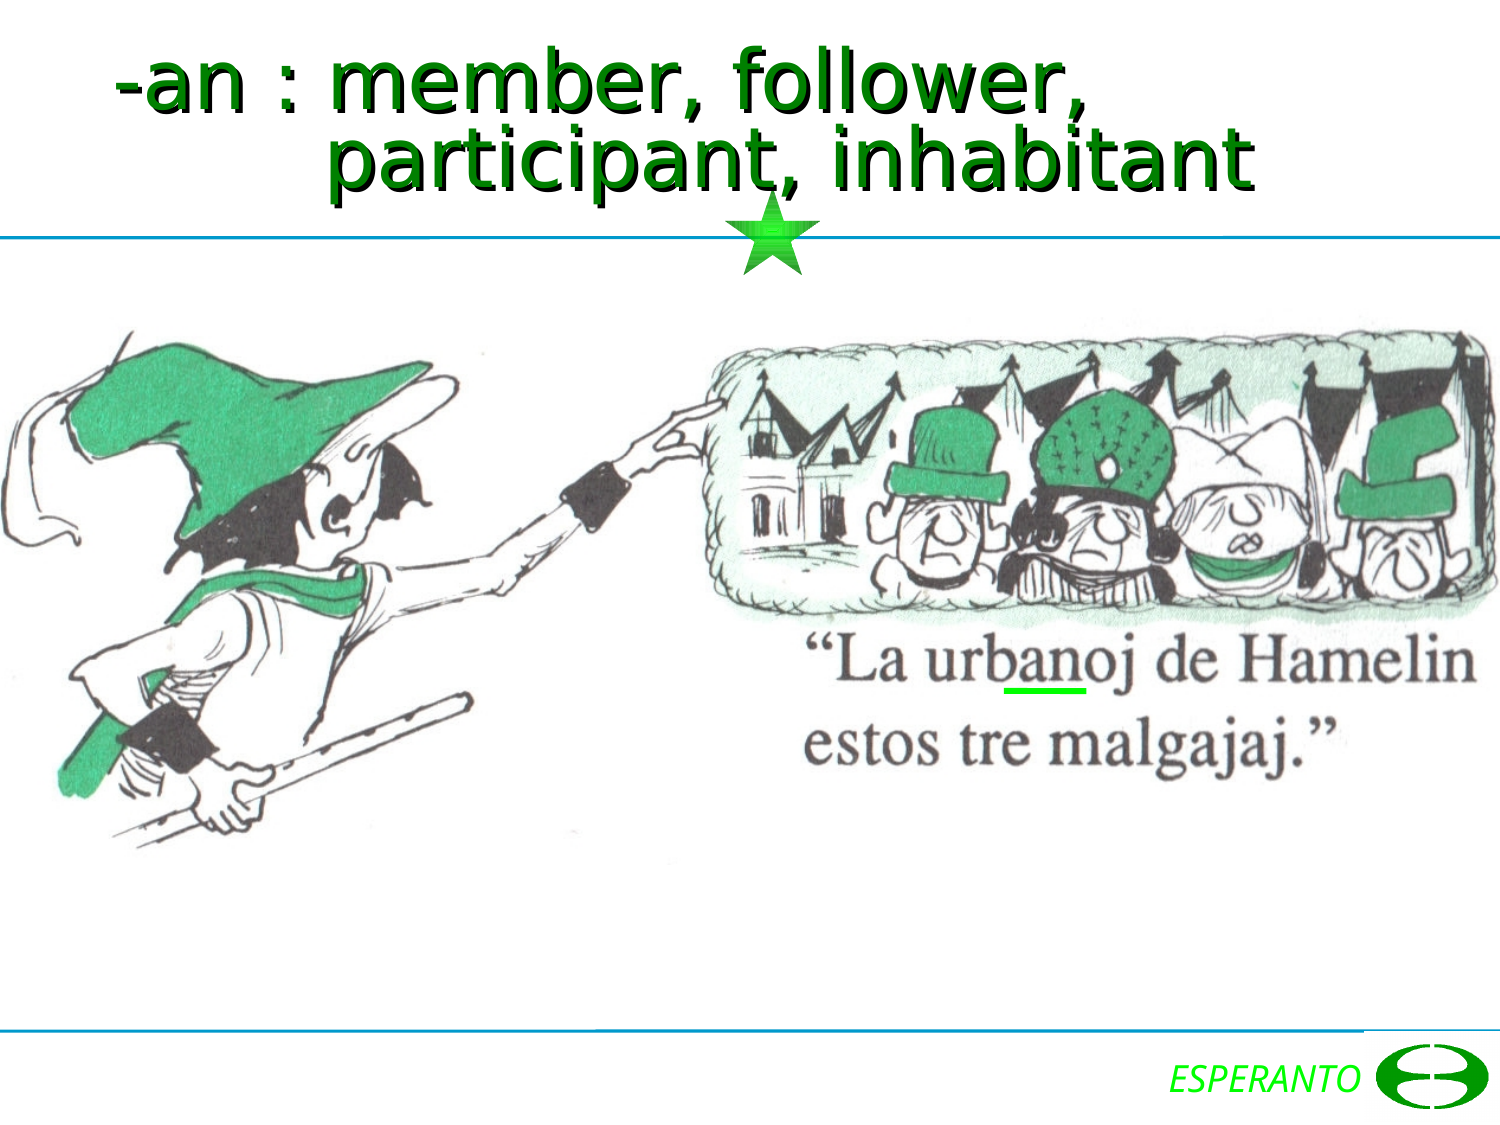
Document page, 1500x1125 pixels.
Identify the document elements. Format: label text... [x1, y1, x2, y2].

picture [0, 308, 1500, 865]
picture [1364, 1032, 1500, 1122]
title -an : member, follower, participant, inhabitant [112, 5, 1477, 245]
